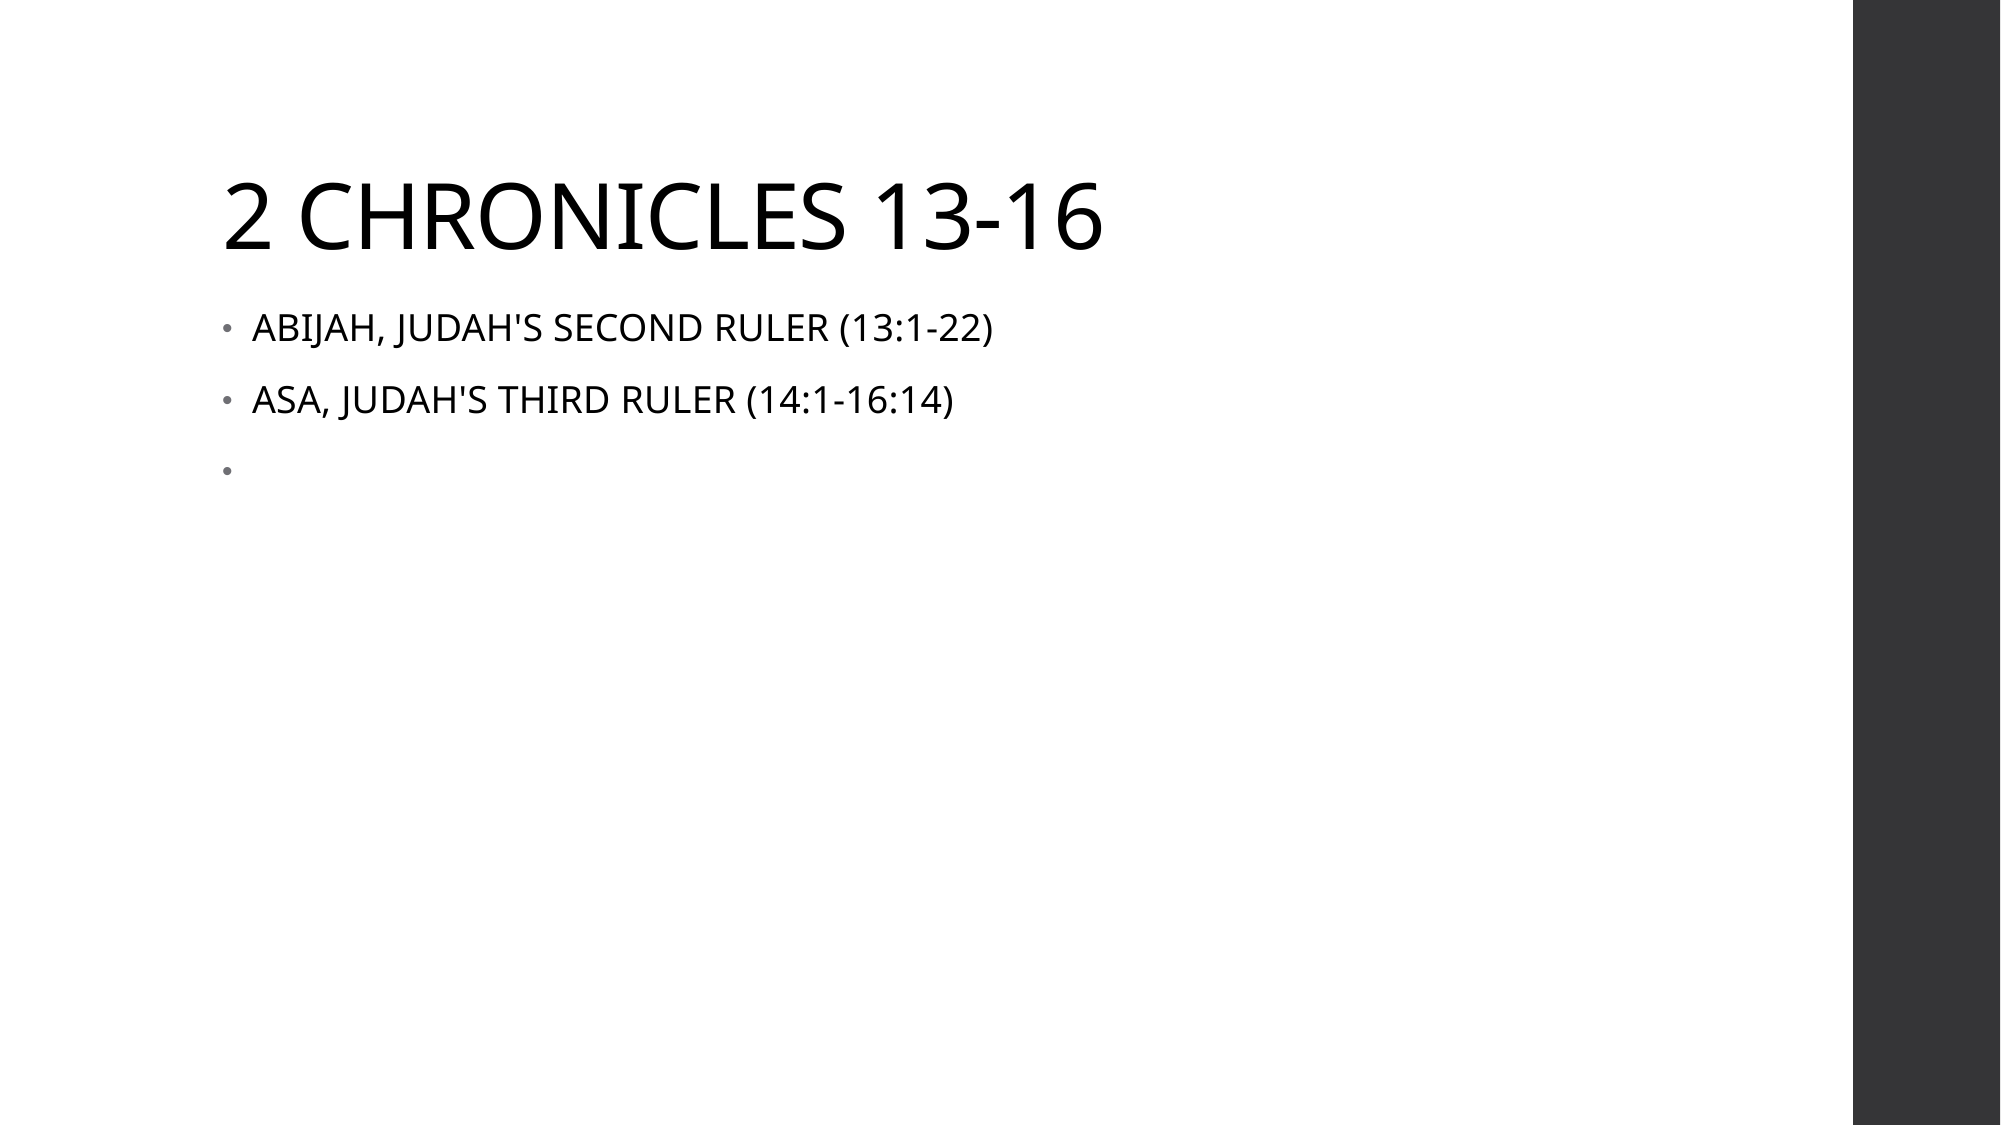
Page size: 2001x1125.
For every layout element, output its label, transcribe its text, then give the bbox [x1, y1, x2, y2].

title 2 CHRONICLES 13-16 [206, 60, 1797, 278]
list ABIJAH, JUDAH'S SECOND RULER (13:1-22) ASA, JUDAH'S THIRD RULER (14:1-16:14) [206, 299, 1617, 1014]
